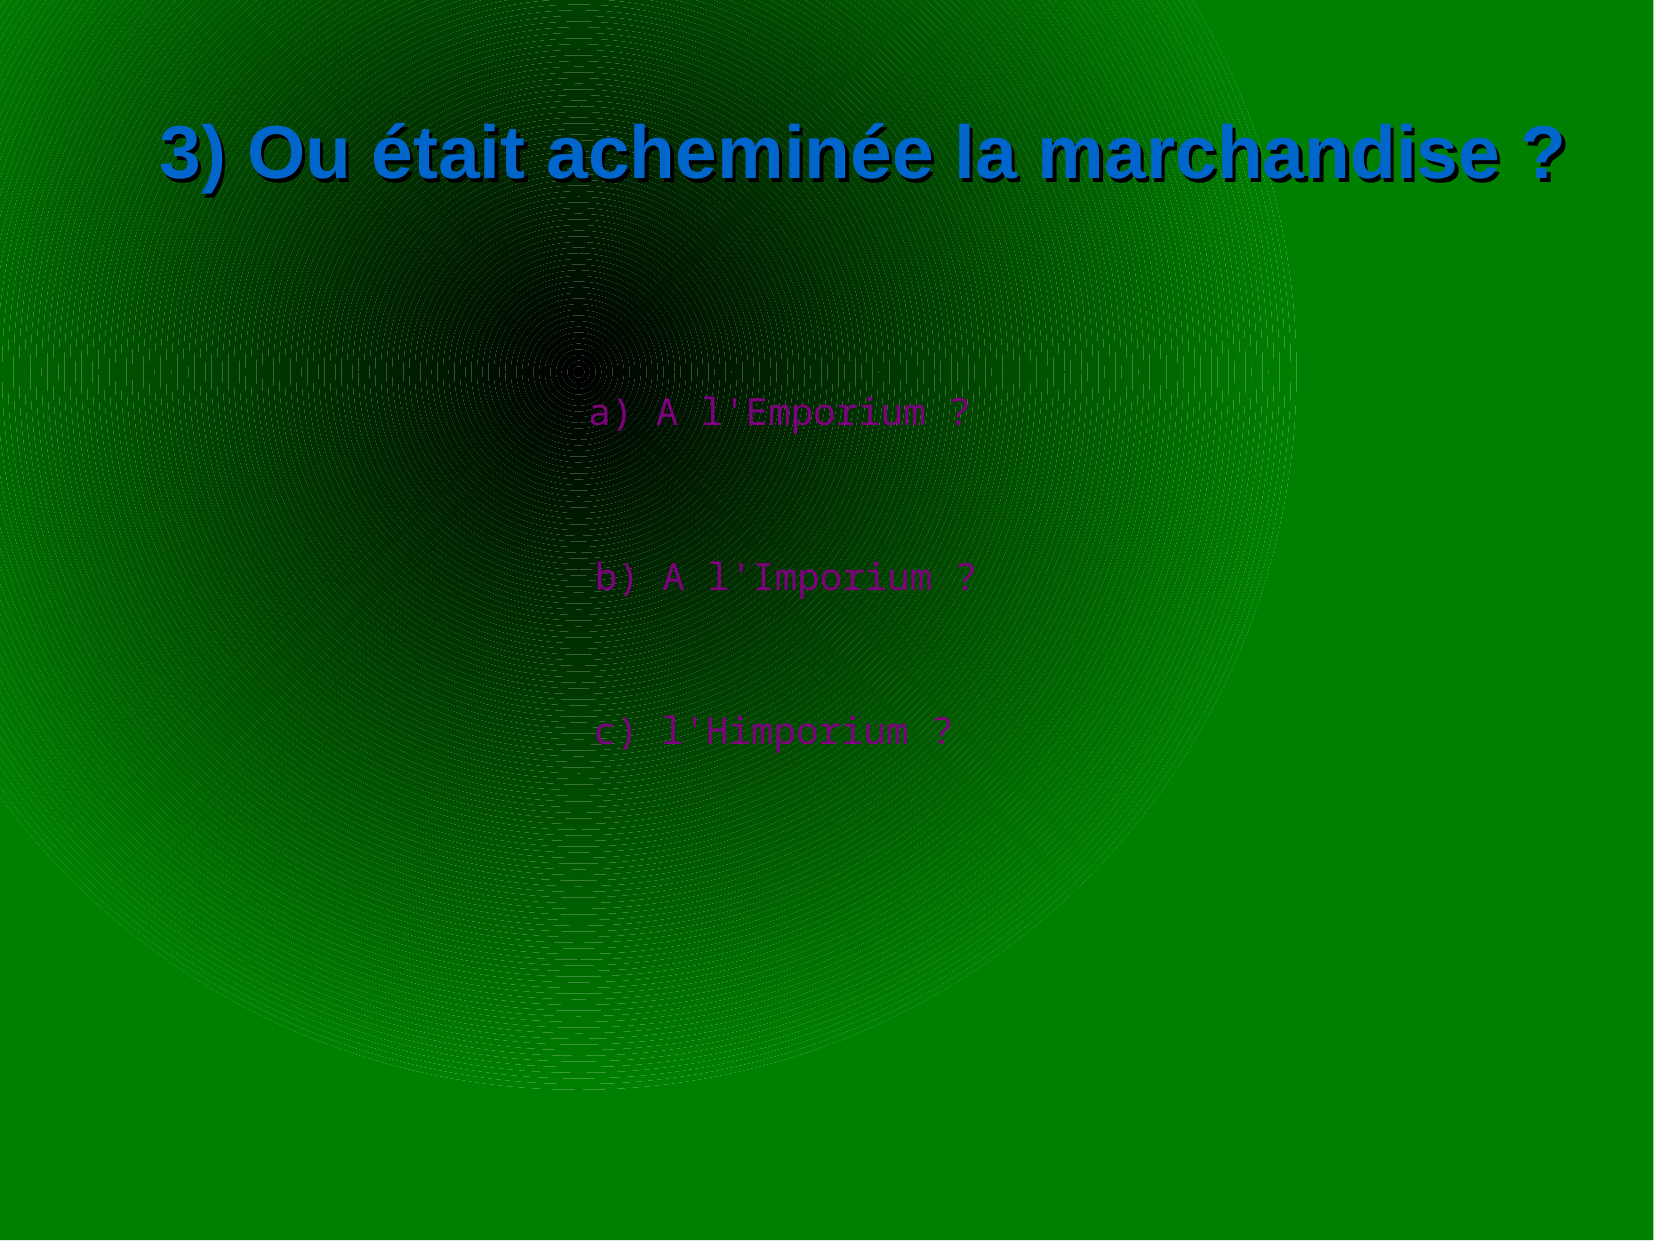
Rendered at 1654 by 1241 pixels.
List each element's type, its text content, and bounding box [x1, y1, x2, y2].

text_box c) l'Himporium ? [401, 696, 1146, 756]
text_box b) A l'Imporium ? [330, 543, 1264, 602]
title 3) Ou était acheminée la marchandise ? [82, 49, 1571, 257]
text_box a) A l'Emporium ? [318, 377, 1241, 437]
